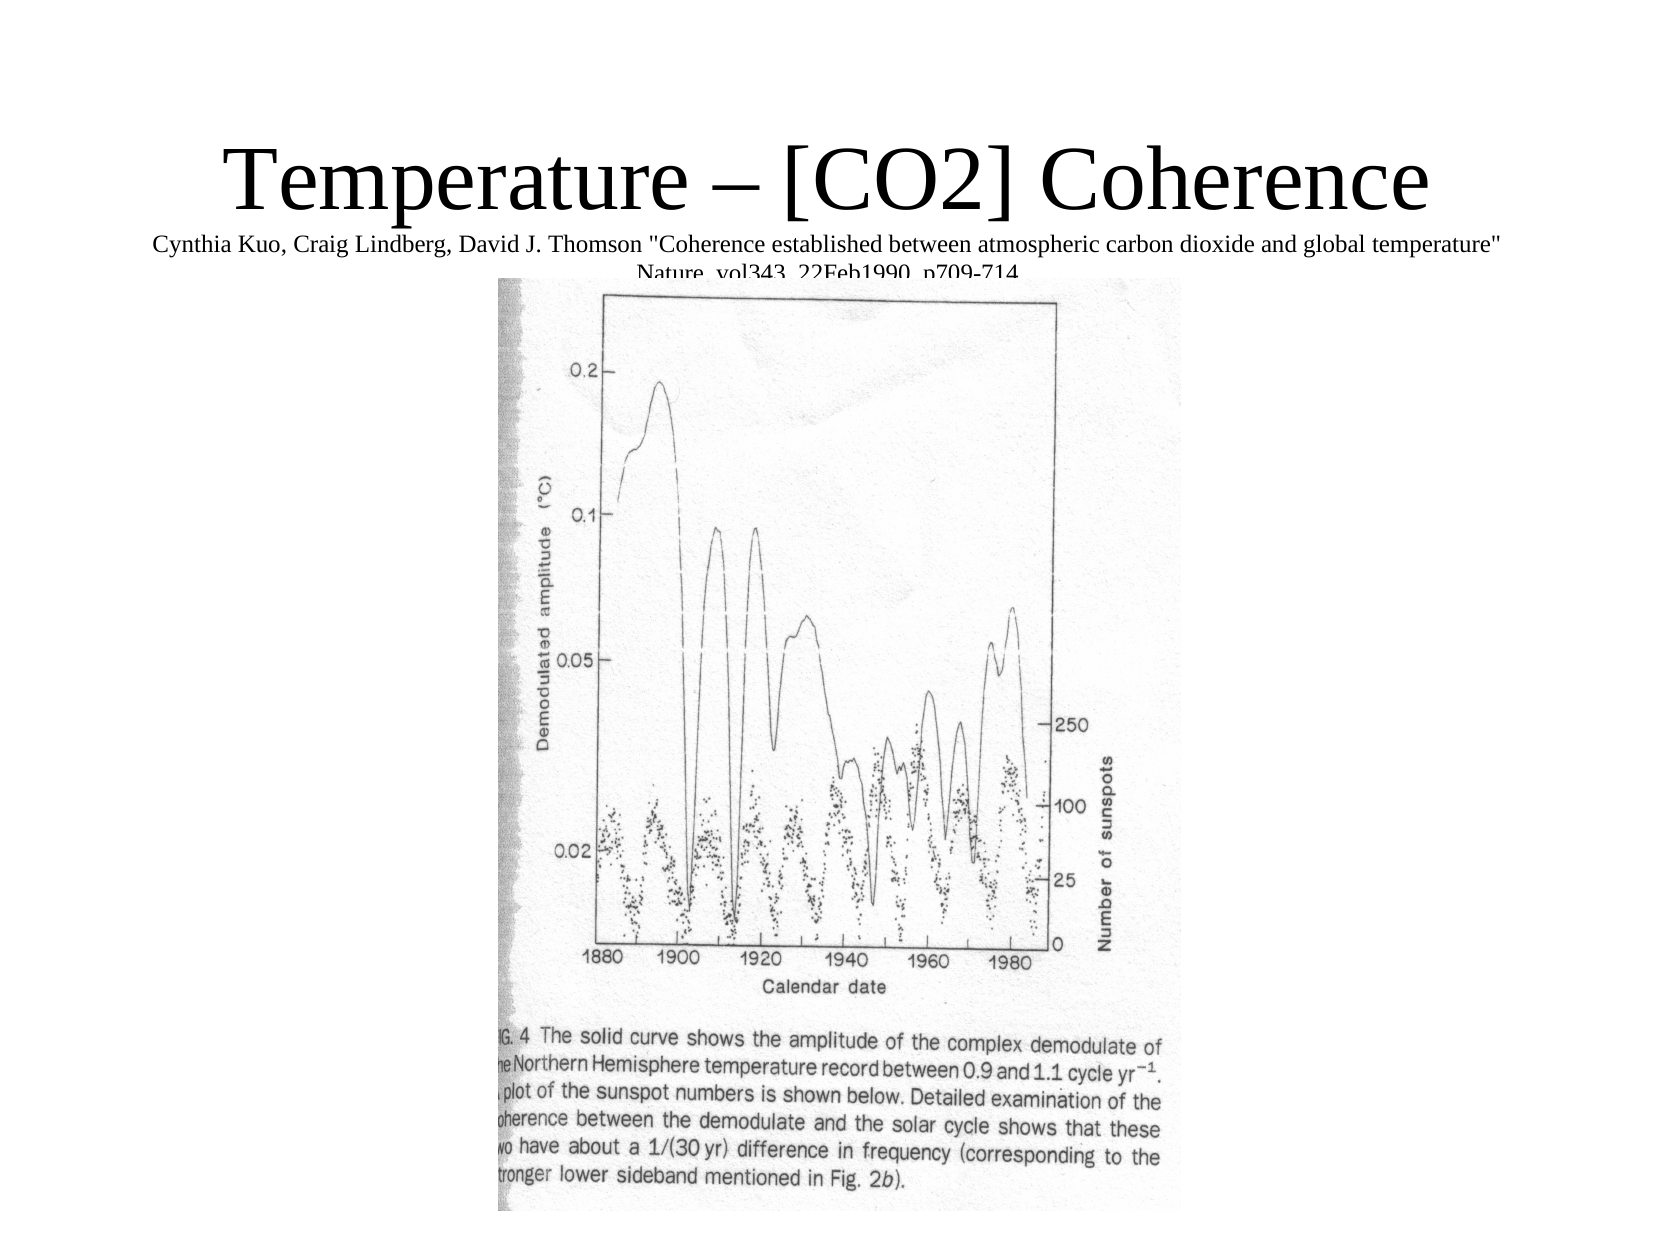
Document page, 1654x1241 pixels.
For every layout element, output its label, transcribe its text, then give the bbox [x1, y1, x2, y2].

picture [498, 278, 1181, 1211]
title Temperature – [CO2] Coherence Cynthia Kuo, Craig Lindberg, David J. Thomson "Coherence established between atmospheric carbon dioxide and global temperature" Nature, vol343, 22Feb1990, p709-714 [121, 102, 1534, 311]
